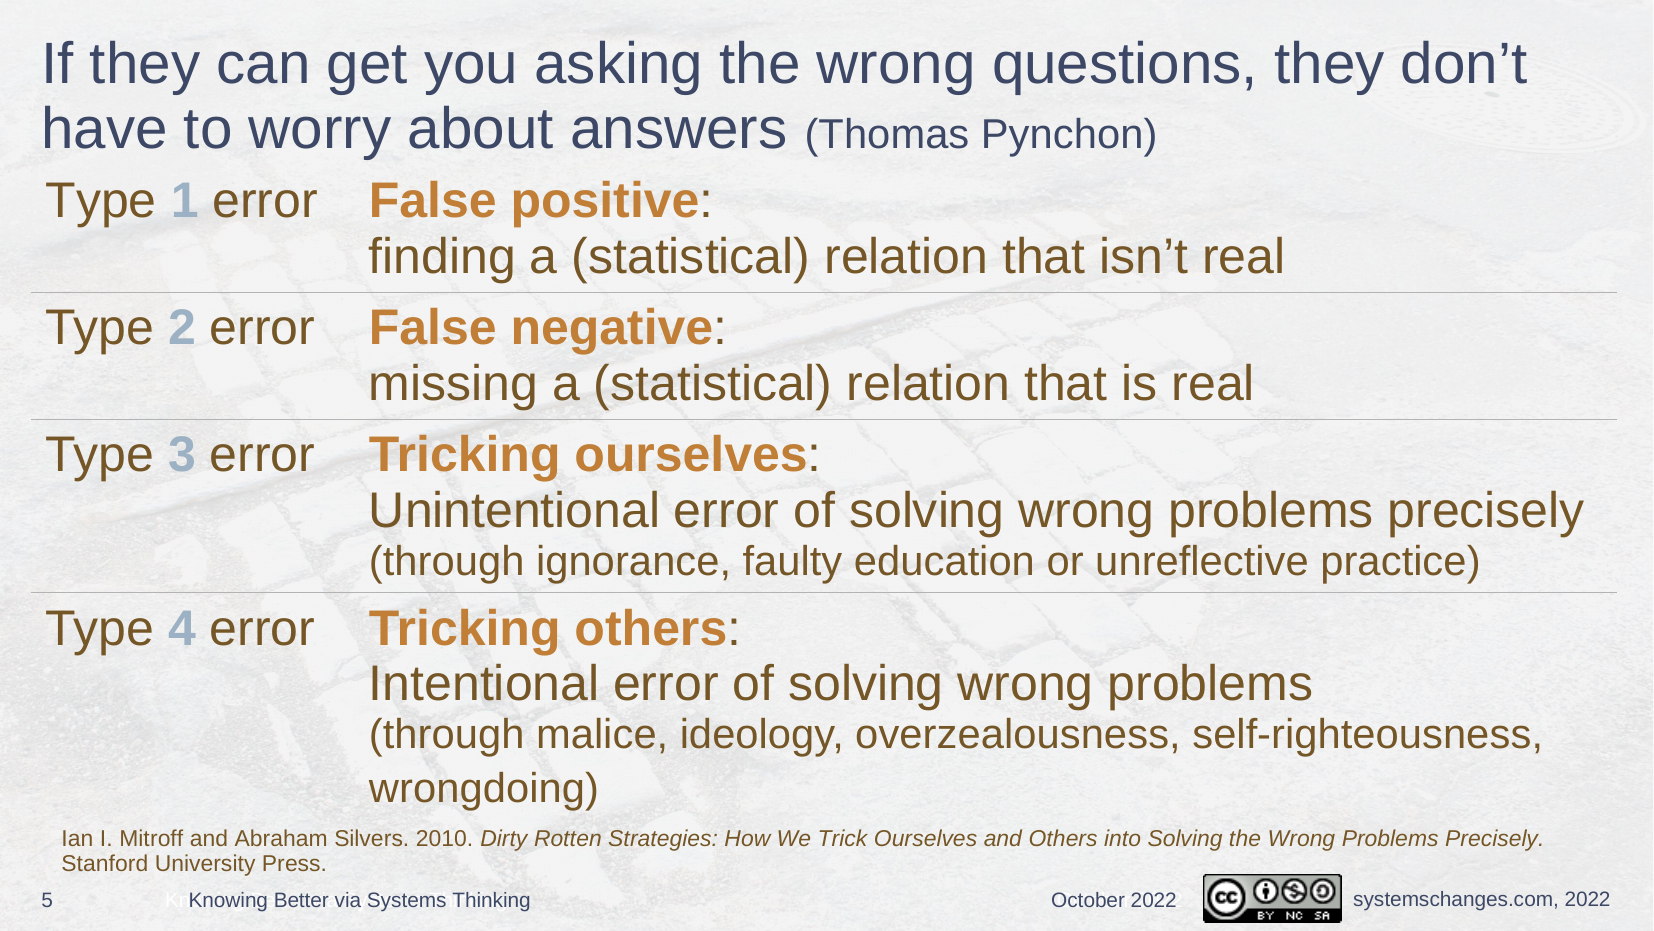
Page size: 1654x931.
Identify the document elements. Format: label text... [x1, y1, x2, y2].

table_cell Type 2 error [31, 293, 354, 419]
table_header Type 1 error [31, 165, 354, 292]
table_cell False negative: missing a (statistical) relation that is real [354, 293, 1617, 419]
table_cell Type 3 error [31, 420, 354, 592]
table_cell Type 4 error [31, 593, 354, 821]
picture [0, 0, 1654, 931]
table_header False positive: finding a (statistical) relation that isn’t real [354, 165, 1617, 292]
text_box Ian I. Mitroff and Abraham Silvers. 2010. Dirty Rotten Strategies: How We Trick Ourselves and Others into Solving the Wrong Problems Precisely. Stanford University Press. [46, 818, 1631, 884]
table_cell Tricking others: Intentional error of solving wrong problems (through malice, ideology, overzealousness, self-righteousness, wrongdoing) [354, 593, 1617, 818]
title If they can get you asking the wrong questions, they don’t have to worry about answers (Thomas Pynchon) [41, 30, 1613, 165]
table_cell Tricking ourselves: Unintentional error of solving wrong problems precisely (through ignorance, faulty education or unreflective practice) [354, 420, 1617, 592]
